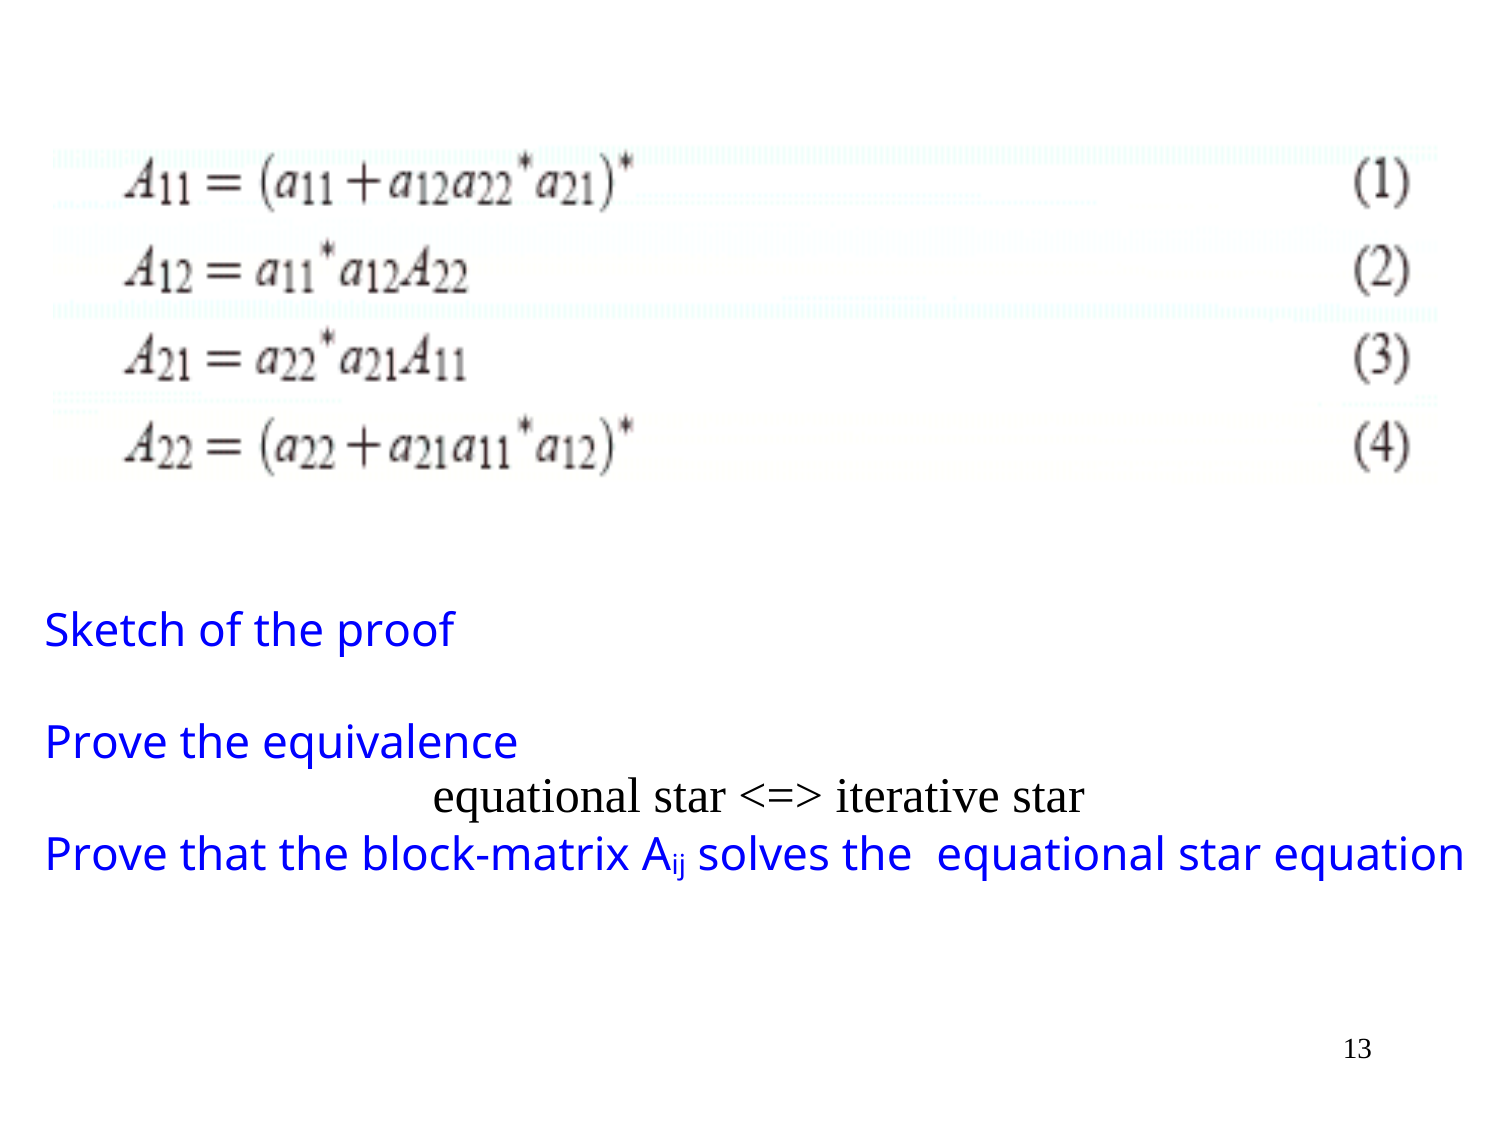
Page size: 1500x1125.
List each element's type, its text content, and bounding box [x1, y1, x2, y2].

text_box Sketch of the proof Prove the equivalence equational star <=> iterative star Prove that the block-matrix Aij solves the equational star equation [17, 591, 1500, 940]
picture [53, 129, 1441, 514]
